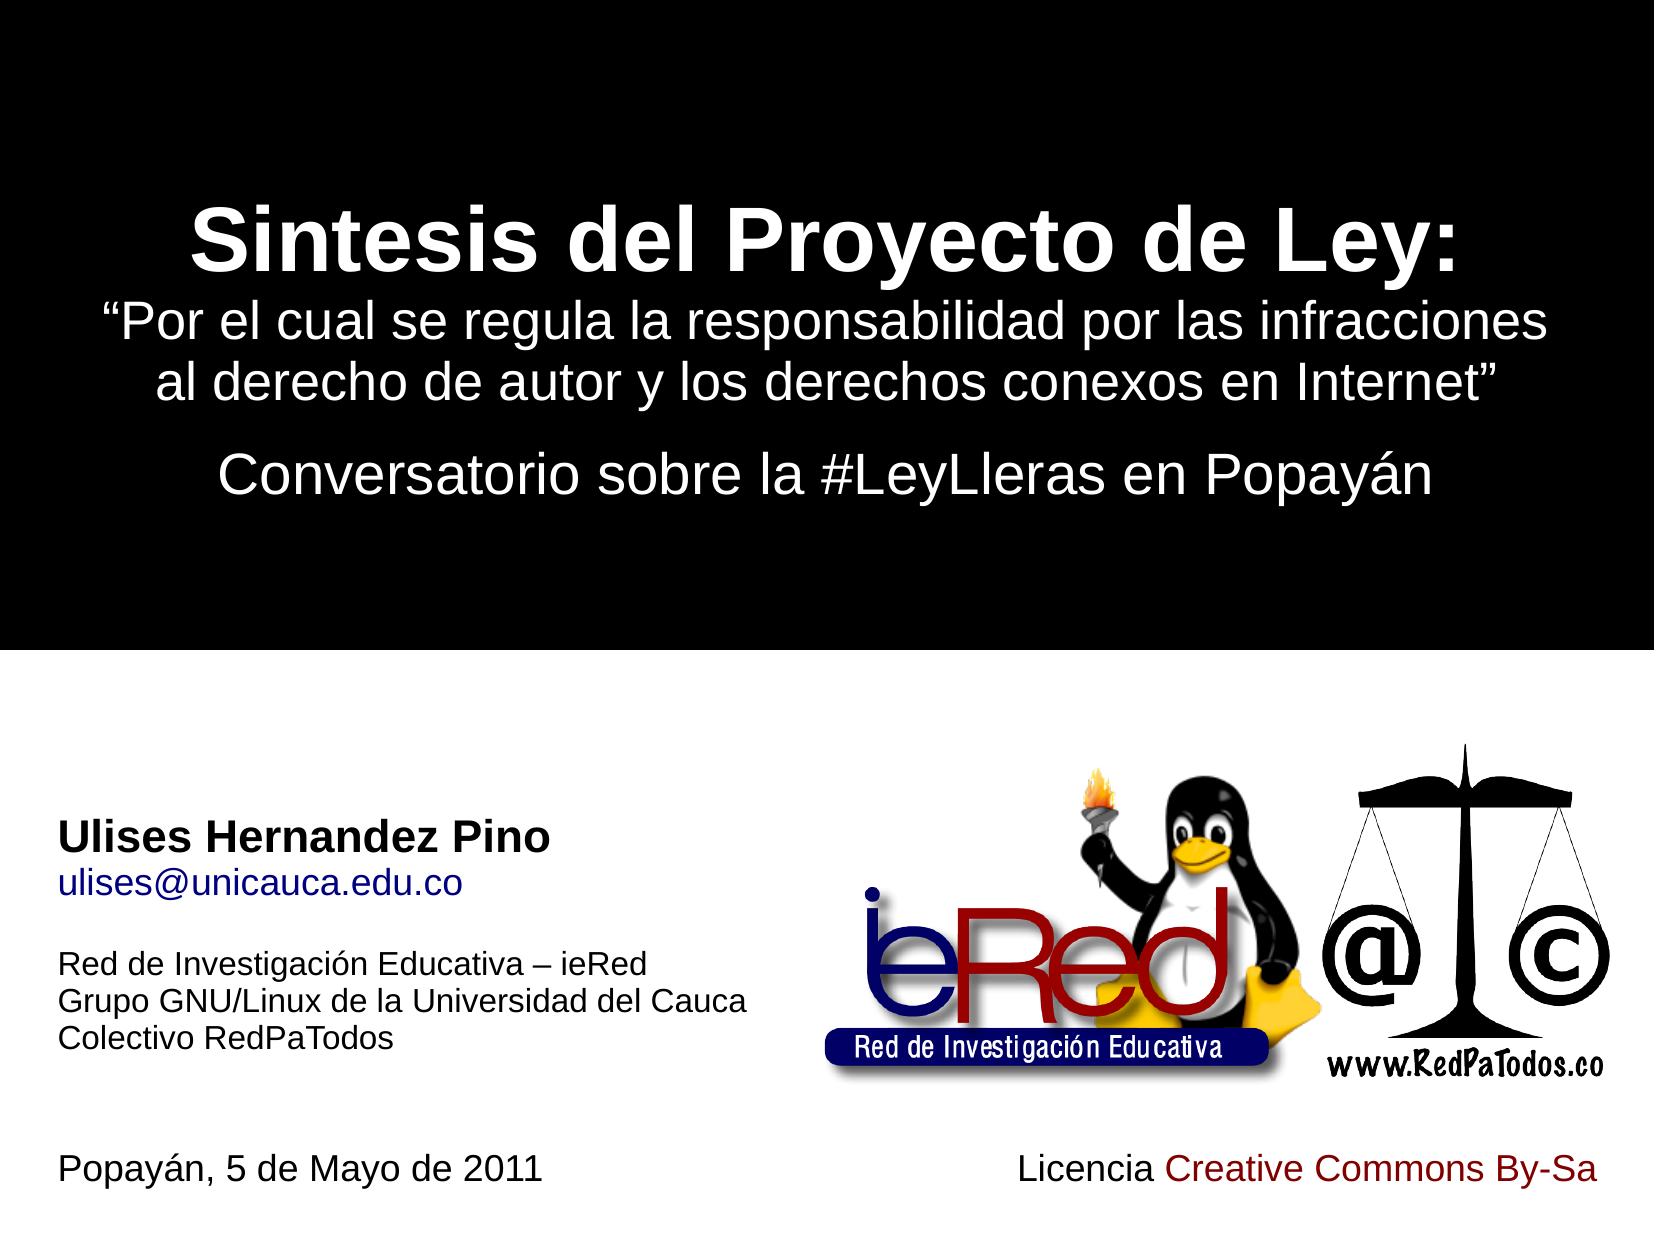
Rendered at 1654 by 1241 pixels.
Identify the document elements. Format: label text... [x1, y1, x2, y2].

text_box [0, 0, 1654, 650]
text_box Popayán, 5 de Mayo de 2011 [42, 1139, 559, 1197]
subtitle Sintesis del Proyecto de Ley: “Por el cual se regula la responsabilidad por las infracciones al derecho de autor y los derechos conexos en Internet” Conversatorio sobre la #LeyLleras en Popayán [82, 74, 1571, 621]
picture [767, 742, 1613, 1117]
text_box Licencia Creative Commons By-Sa [1002, 1139, 1613, 1197]
text_box Ulises Hernandez Pino ulises@unicauca.edu.co Red de Investigación Educativa – ieRed Grupo GNU/Linux de la Universidad del Cauca Colectivo RedPaTodos [42, 803, 763, 1065]
